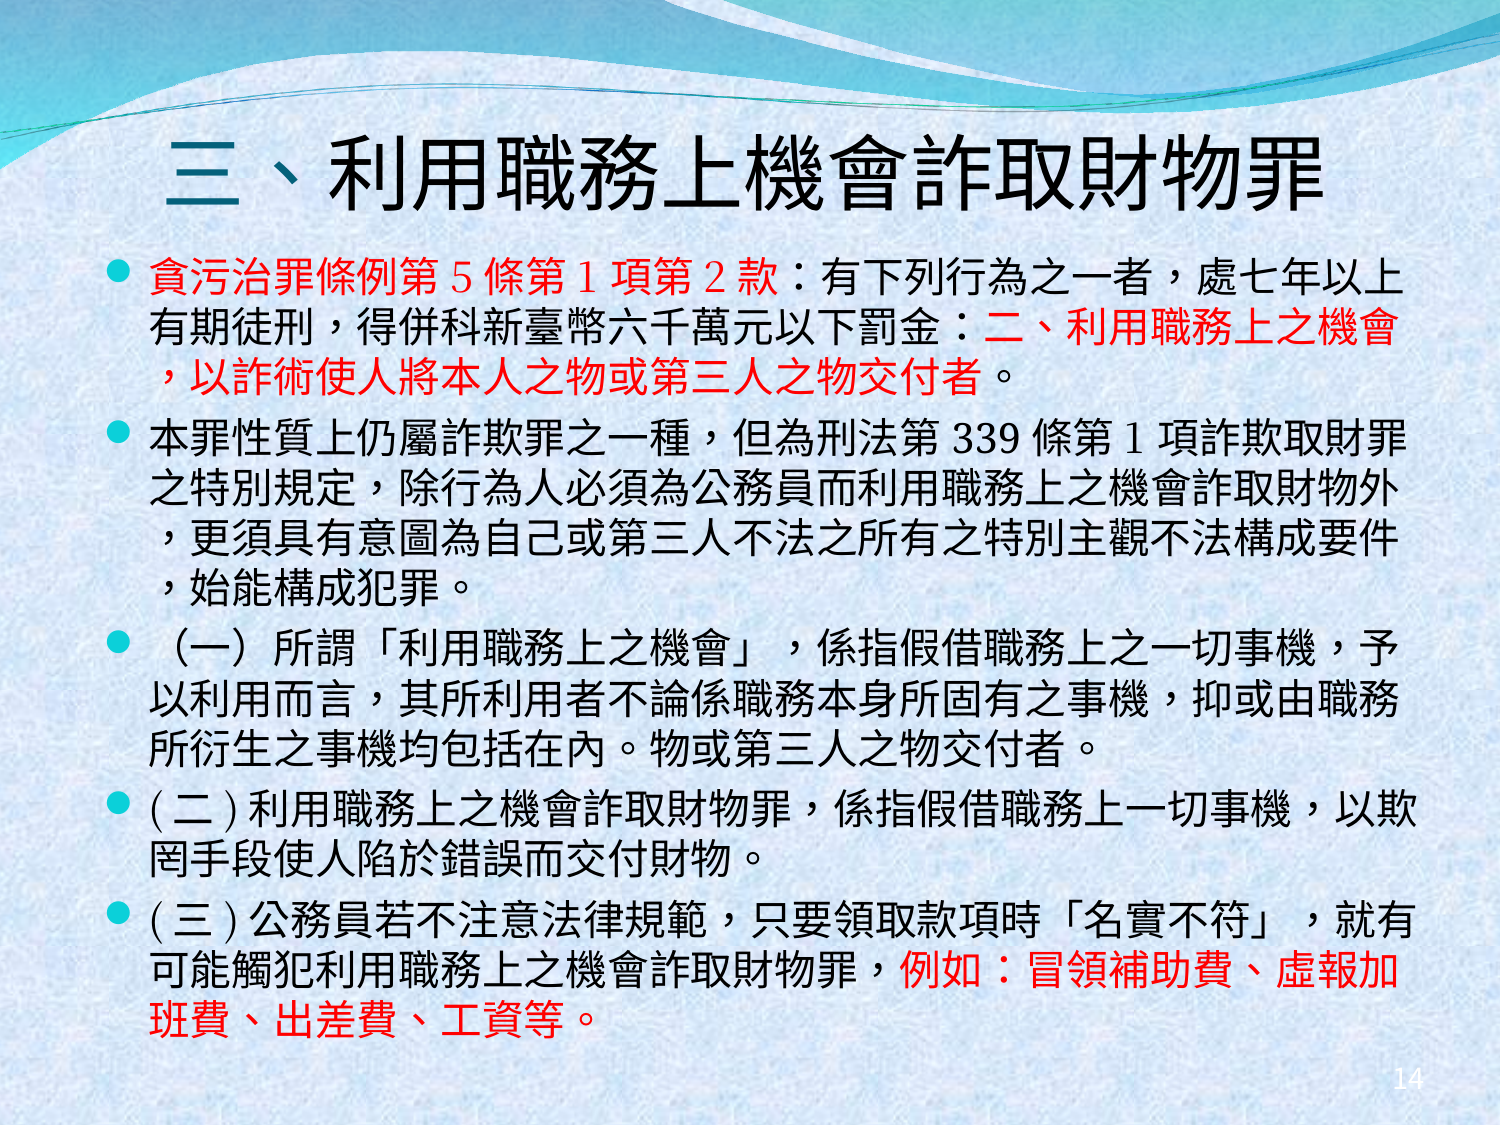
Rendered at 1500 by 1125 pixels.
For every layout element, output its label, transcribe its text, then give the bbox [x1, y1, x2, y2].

picture [0, 0, 1500, 1125]
text_box <編號> [1299, 1042, 1426, 1103]
title 三、利用職務上機會詐取財物罪 [161, 90, 1437, 221]
list 貪污治罪條例第5條第1項第2款：有下列行為之一者，處七年以上有期徒刑，得併科新臺幣六千萬元以下罰金：二、利用職務上之機會，以詐術使人將本人之物或第三人之物交付者。 本罪性質上仍屬詐欺罪之一種，但為刑法第339條第1項詐欺取財罪之特別規定，除行為人必須為公務員而利用職務上之機會詐取財物外，更須具有意圖為自己或第三人不法之所有之特別主觀不法構成要件，始能構成犯罪。 （一）所謂「利用職務上之機會」，係指假借職務上之一切事機，予以利用而言，其所利用者不論係職務本身所固有之事機，抑或由職務所衍生之事機均包括在內。物或第三人之物交付者。 (二)利用職務上之機會詐取財物罪，係指假借職務上一切事機，以欺罔手段使人陷於錯誤而交付財物。 (三)公務員若不注意法律規範，只要領取款項時「名實不符」，就有可能觸犯利用職務上之機會詐取財物罪，例如：冒領補助費、虛報加班費、出差費、工資等。 [88, 243, 1437, 1056]
